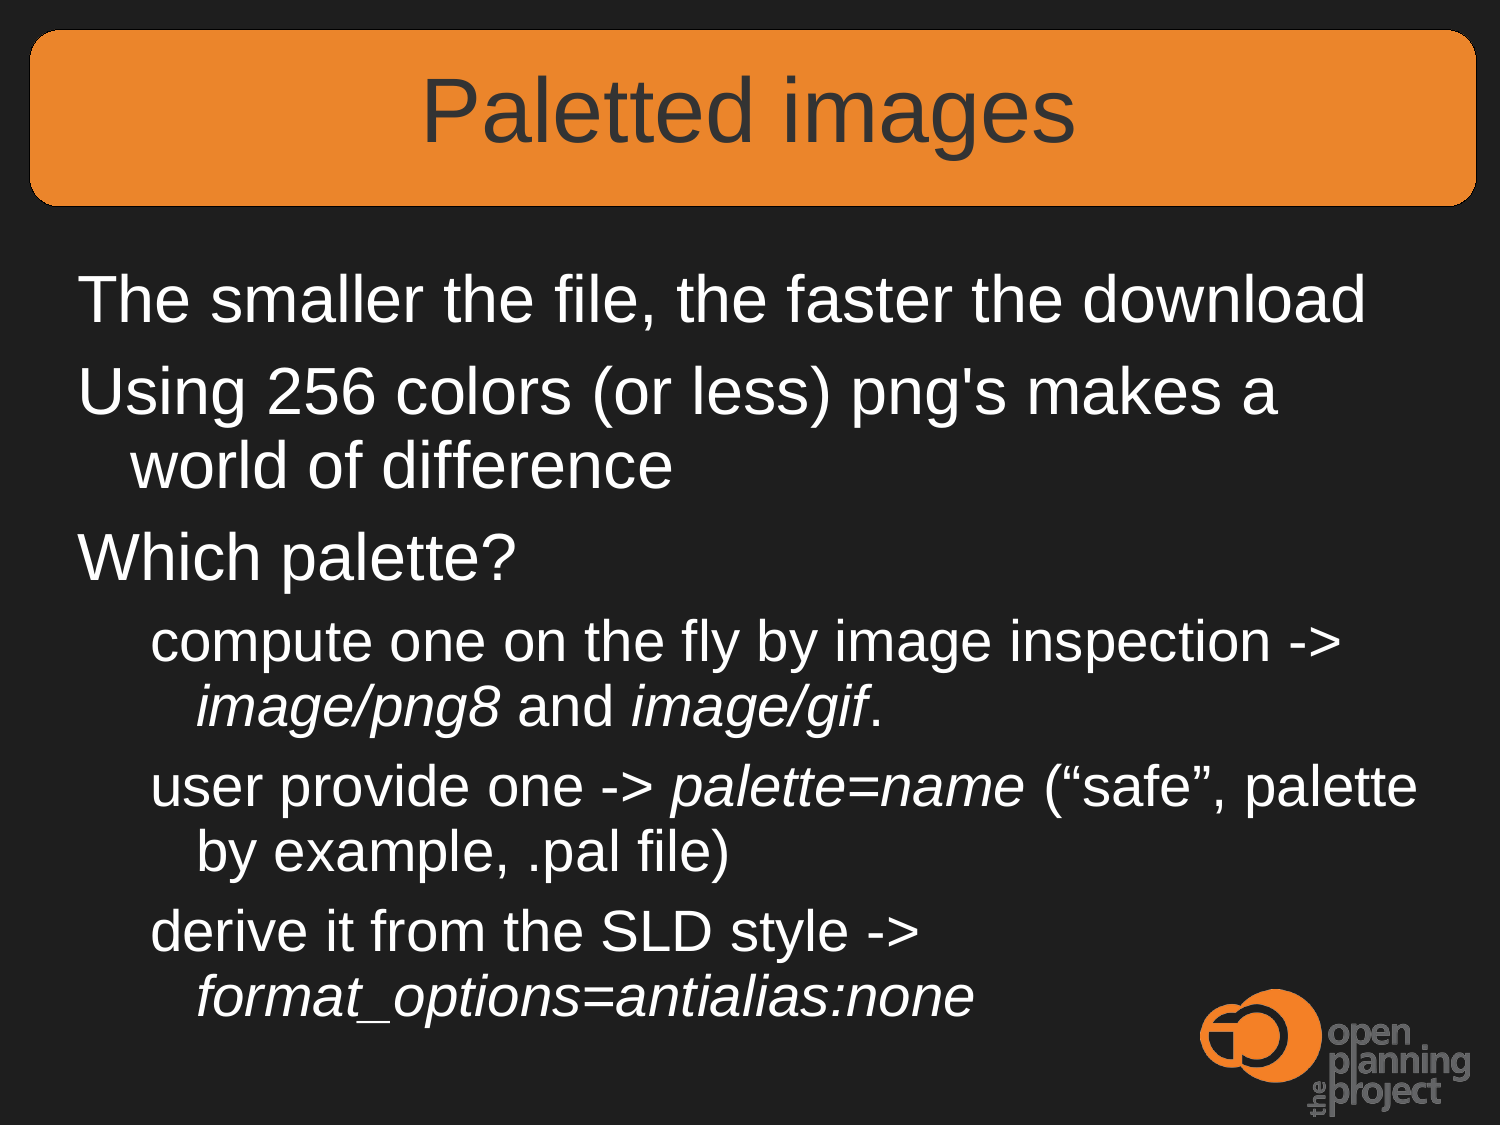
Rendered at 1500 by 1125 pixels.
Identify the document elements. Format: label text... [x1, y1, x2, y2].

list The smaller the file, the faster the download Using 256 colors (or less) png's makes a world of difference Which palette? compute one on the fly by image inspection -> image/png8 and image/gif. user provide one -> palette=name (“safe”, palette by example, .pal file) derive it from the SLD style -> format_options=antialias:none [74, 262, 1425, 1027]
title Paletted images [74, 28, 1425, 207]
picture [1200, 989, 1470, 1117]
